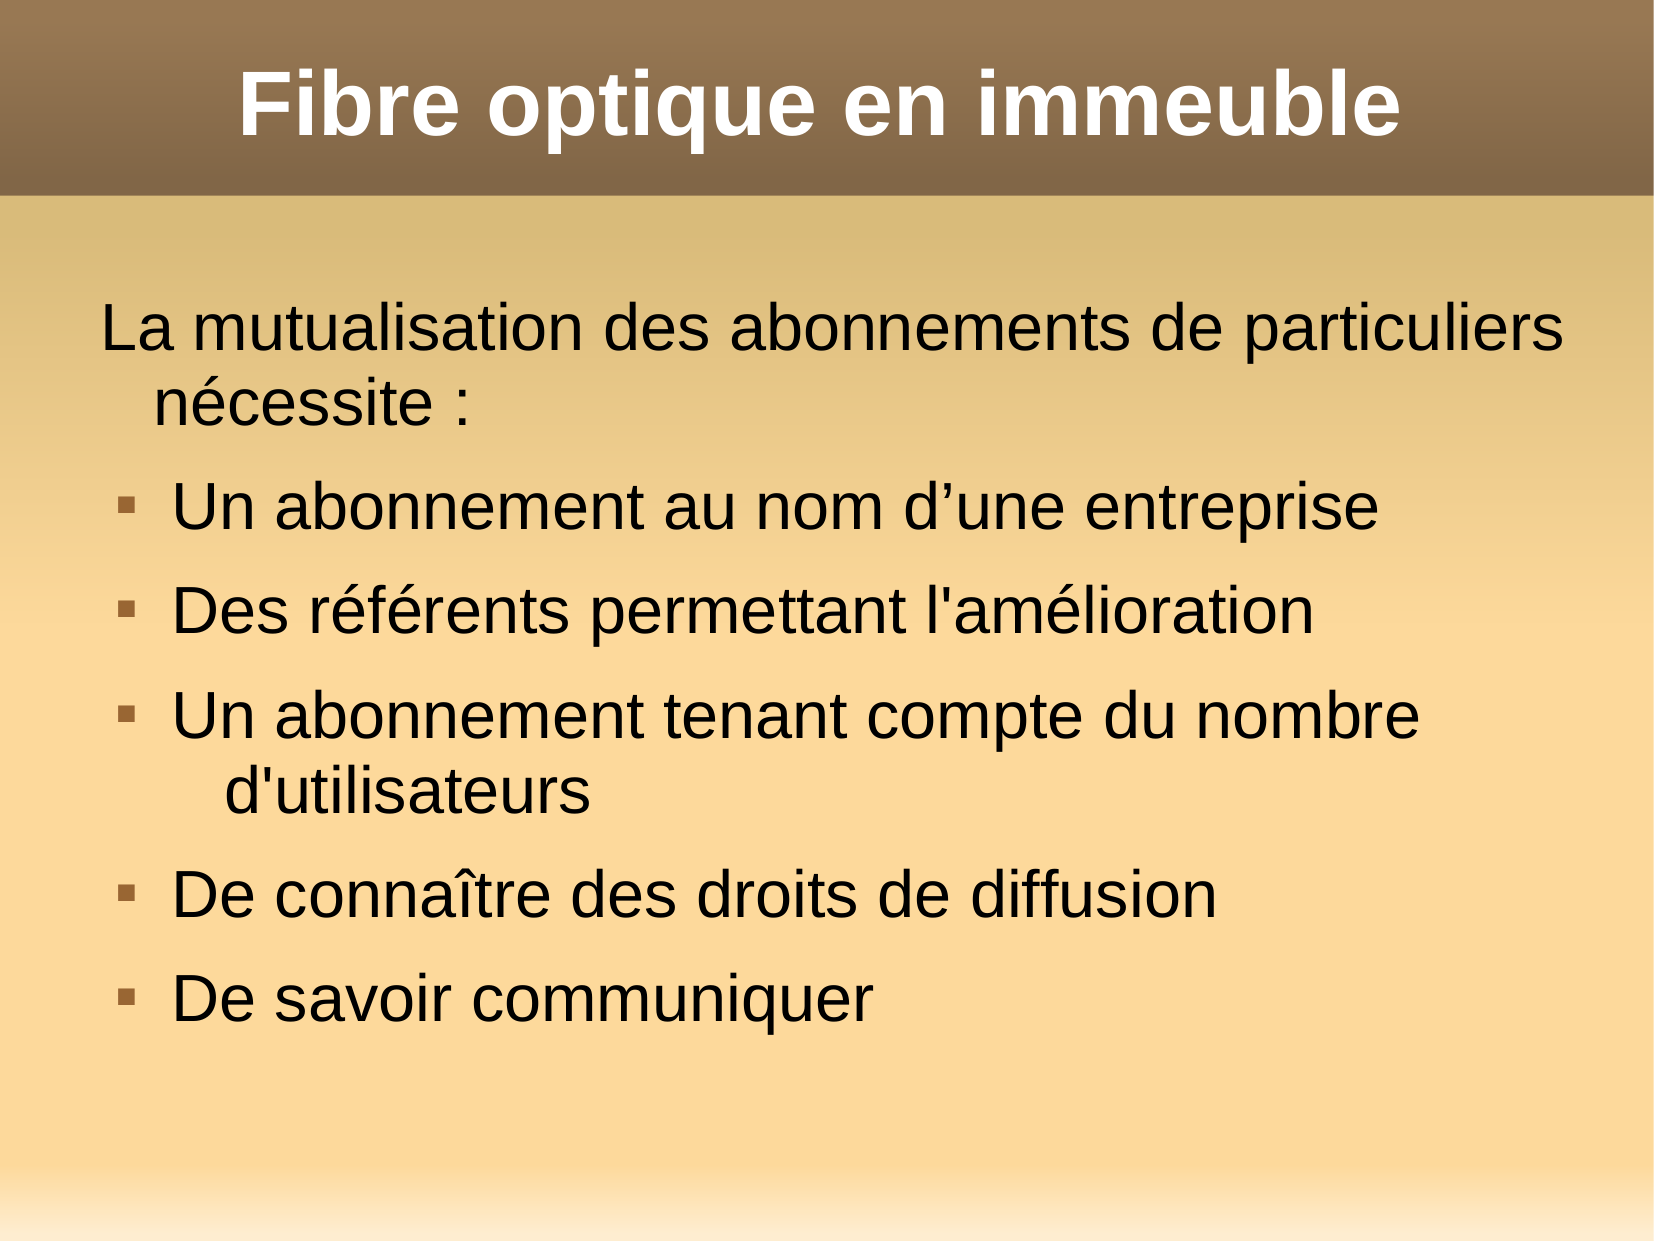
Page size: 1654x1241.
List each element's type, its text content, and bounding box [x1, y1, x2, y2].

picture [0, 0, 1654, 1241]
list La mutualisation des abonnements de particuliers nécessite : Un abonnement au nom d’une entreprise Des référents permettant l'amélioration Un abonnement tenant compte du nombre d'utilisateurs De connaître des droits de diffusion De savoir communiquer [82, 290, 1571, 1109]
title Fibre optique en immeuble [76, 0, 1565, 208]
